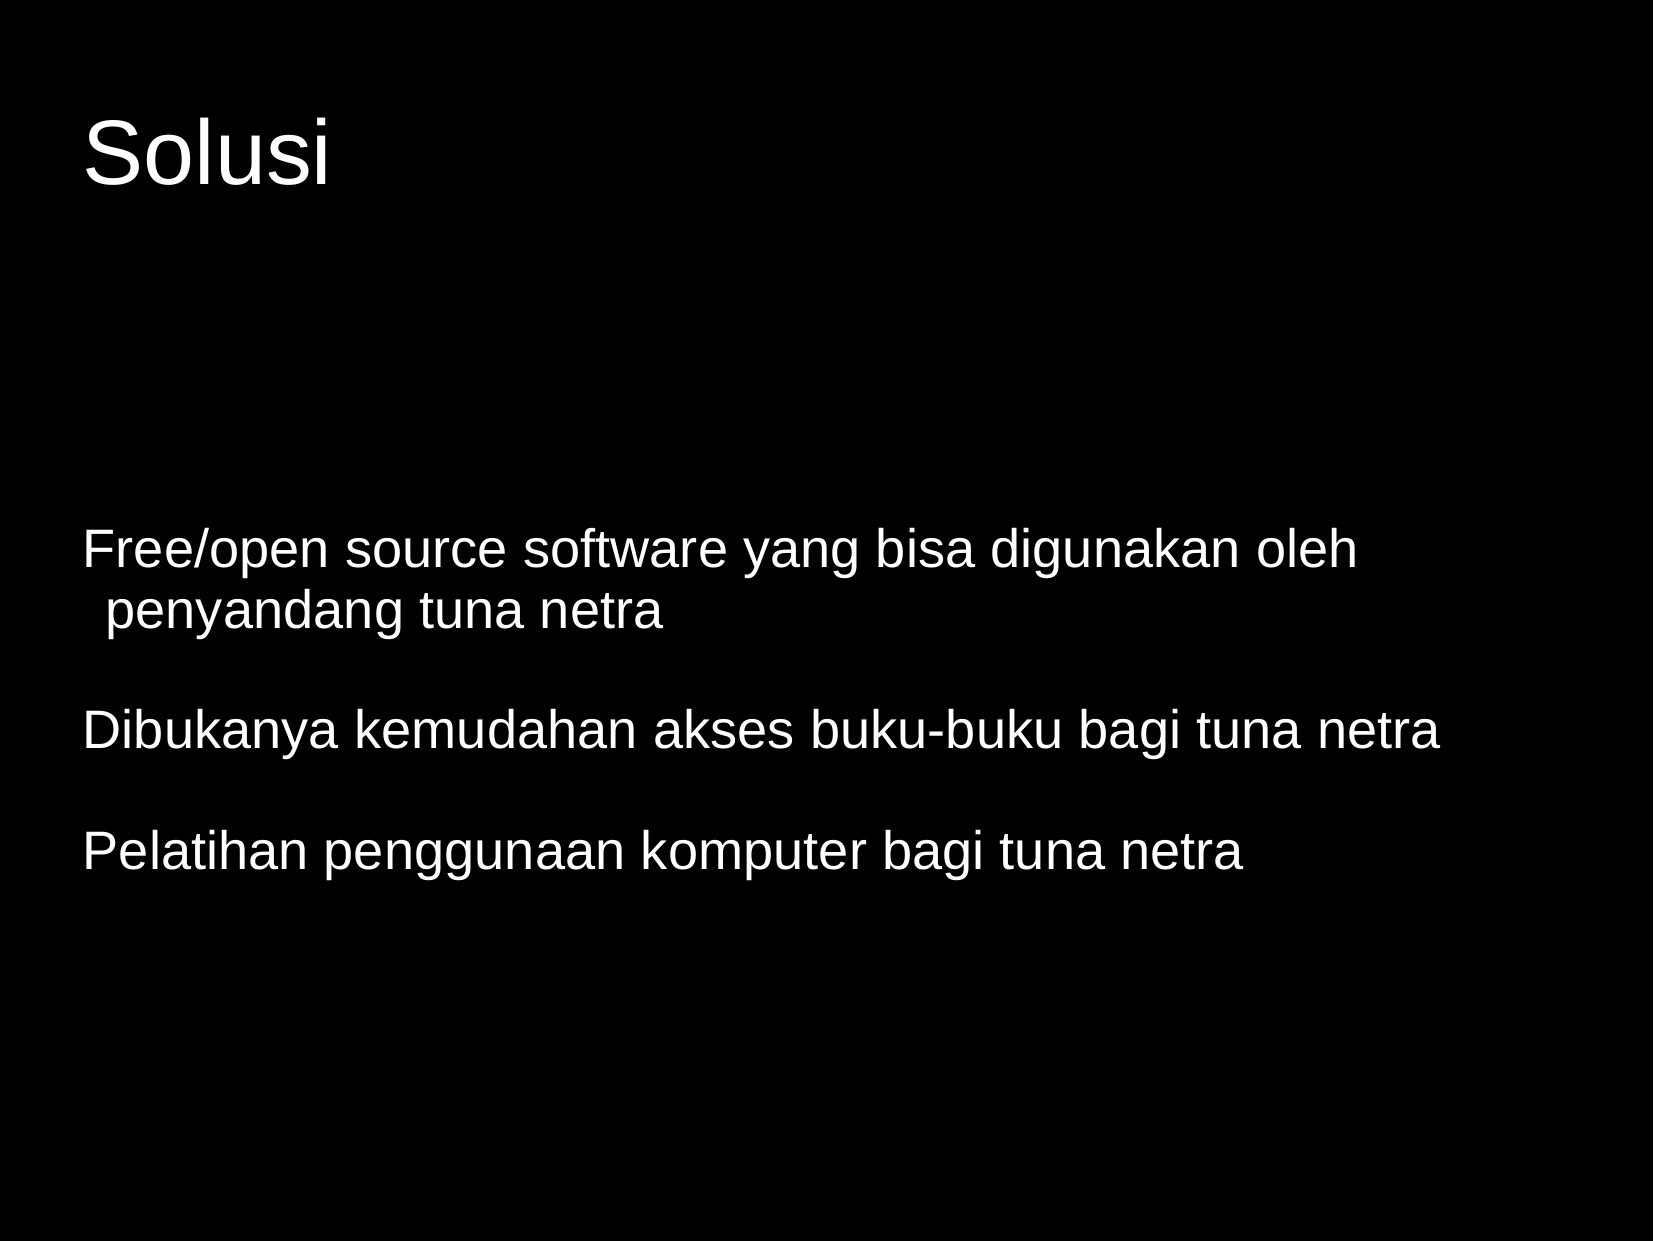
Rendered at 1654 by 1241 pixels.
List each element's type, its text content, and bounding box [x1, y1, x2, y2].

subtitle Free/open source software yang bisa digunakan oleh penyandang tuna netra Dibukanya kemudahan akses buku-buku bagi tuna netra Pelatihan penggunaan komputer bagi tuna netra [82, 297, 1571, 1102]
title Solusi [82, 49, 1571, 257]
